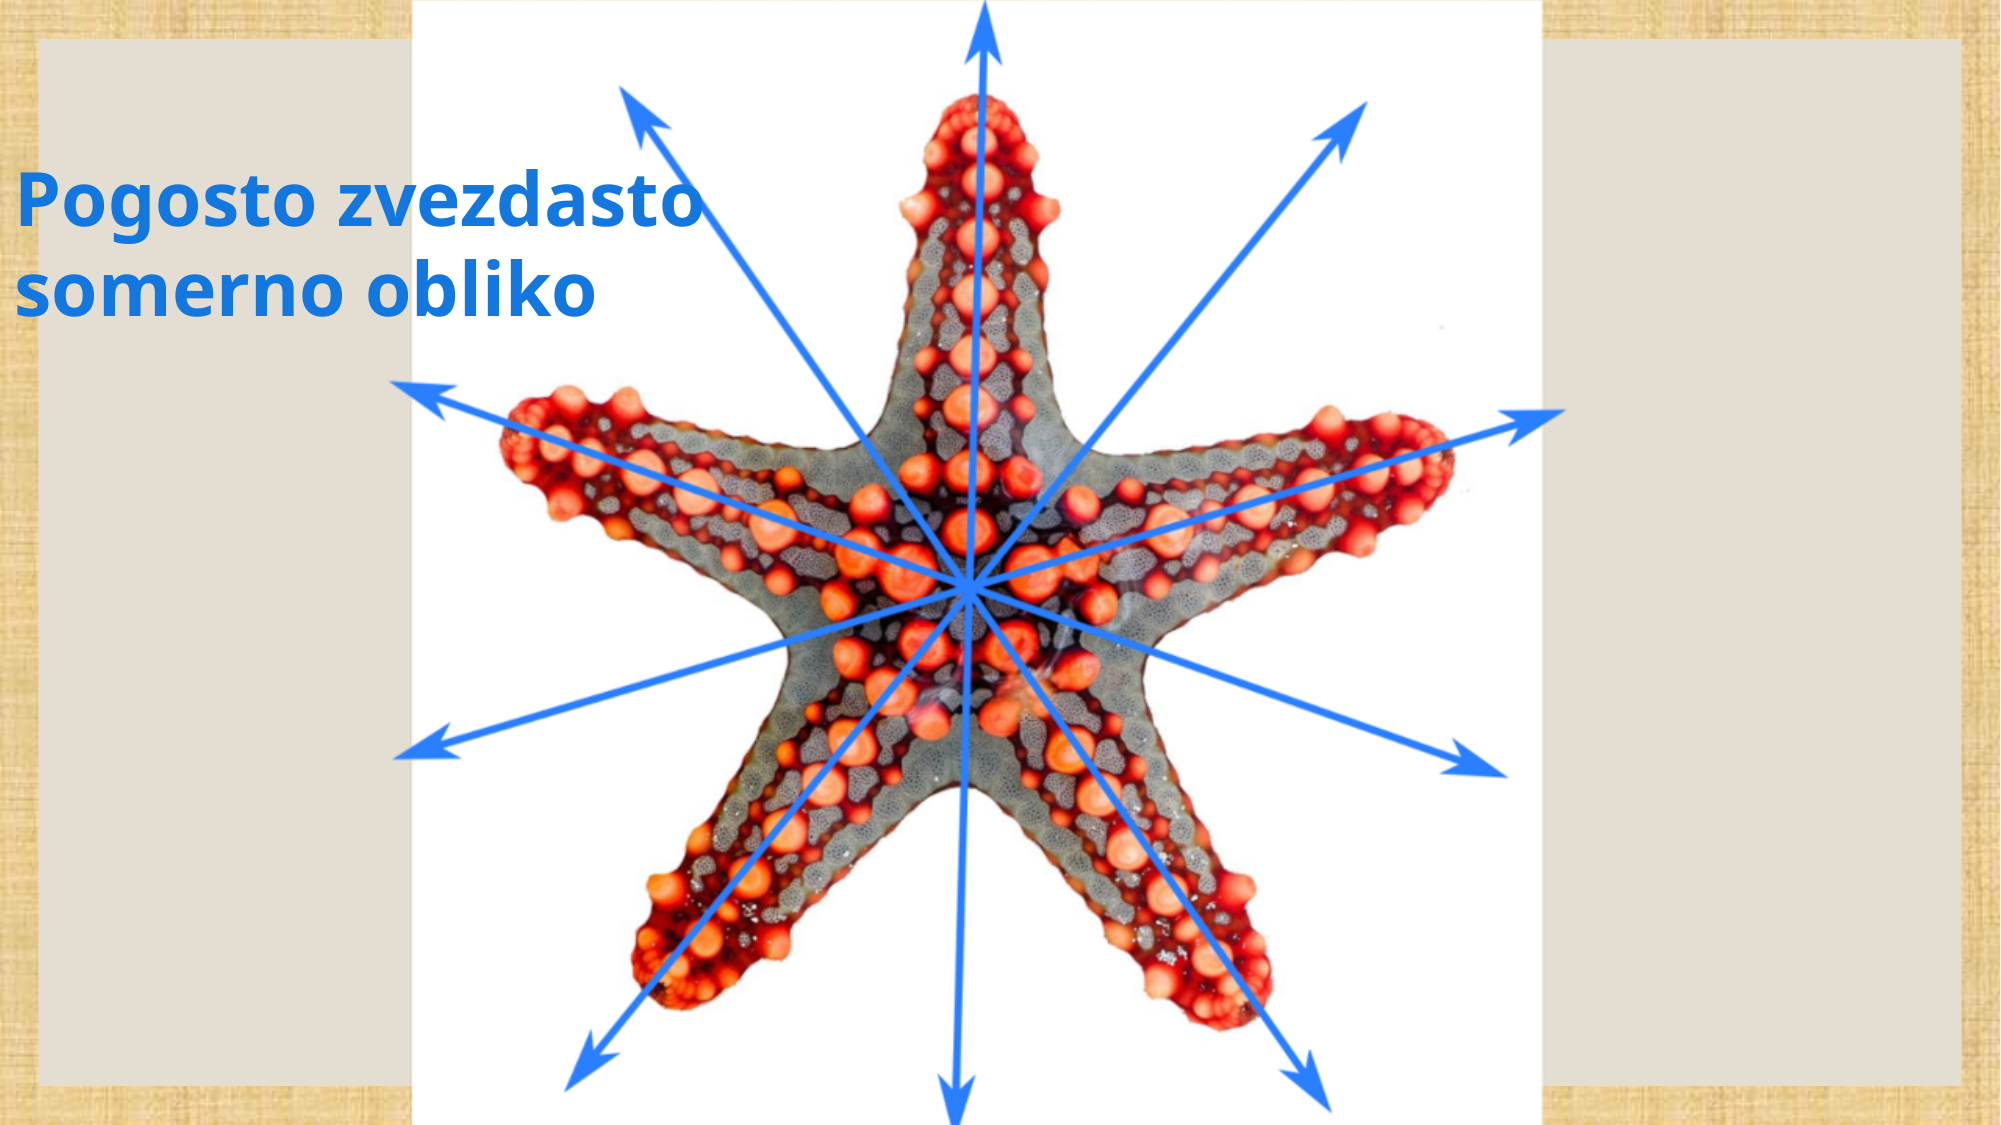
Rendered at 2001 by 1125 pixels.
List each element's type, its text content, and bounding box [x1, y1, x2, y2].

picture [0, 0, 2001, 1125]
text_box Pogosto zvezdasto somerno obliko [0, 144, 754, 340]
